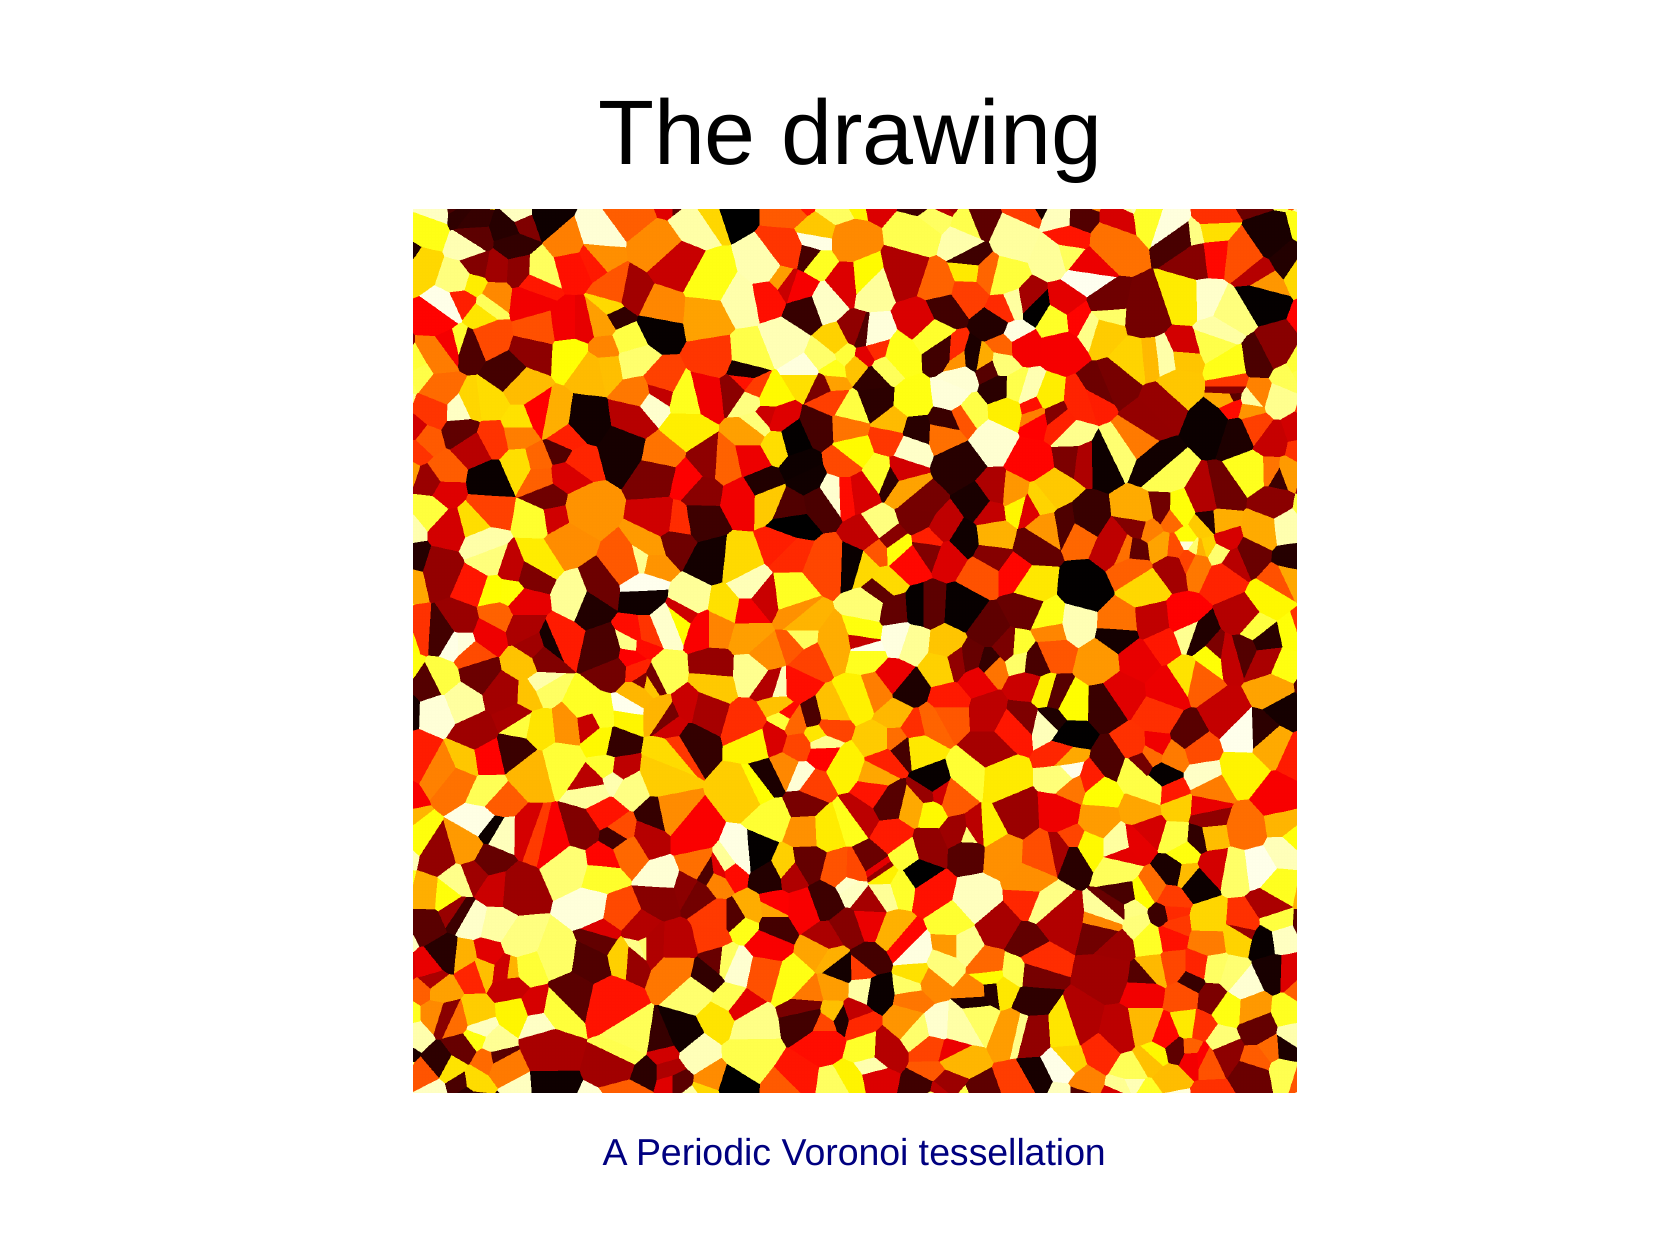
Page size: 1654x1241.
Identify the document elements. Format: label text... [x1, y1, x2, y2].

picture [413, 209, 1297, 1093]
title The drawing [106, 29, 1595, 237]
text_box A Periodic Voronoi tessellation [587, 1124, 1123, 1182]
